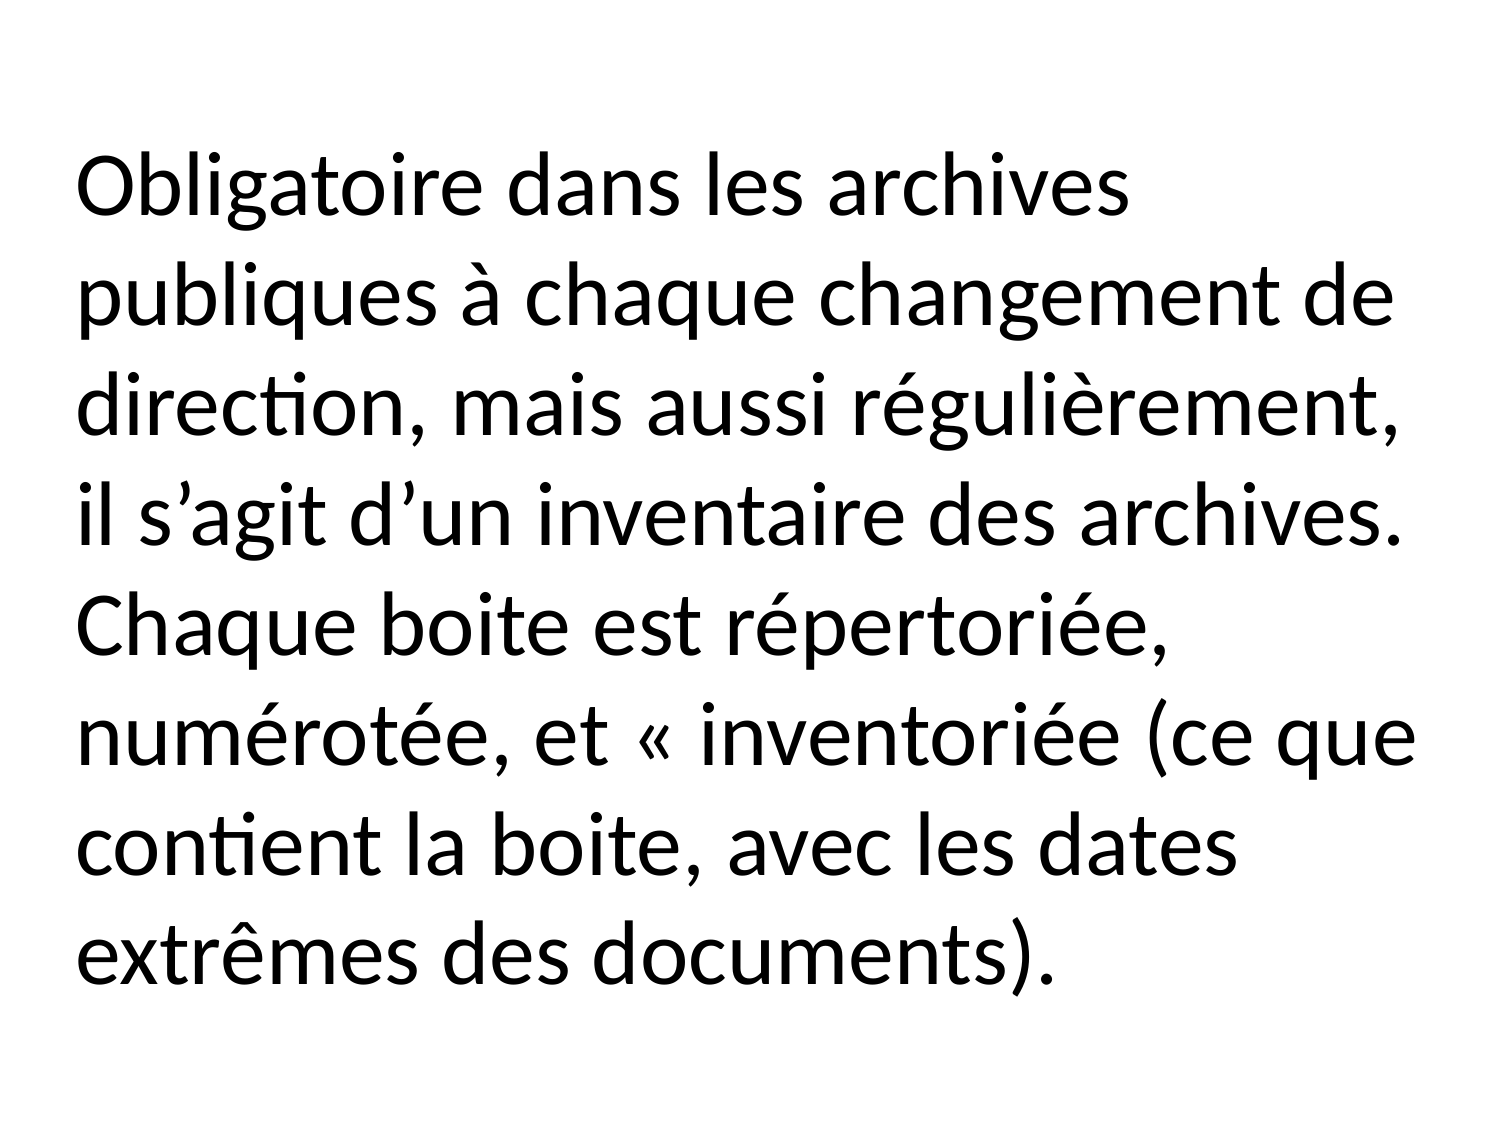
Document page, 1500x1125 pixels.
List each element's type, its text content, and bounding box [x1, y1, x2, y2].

subtitle Obligatoire dans les archives publiques à chaque changement de direction, mais aussi régulièrement, il s’agit d’un inventaire des archives. Chaque boite est répertoriée, numérotée, et « inventoriée (ce que contient la boite, avec les dates extrêmes des documents). [75, 44, 1425, 1083]
